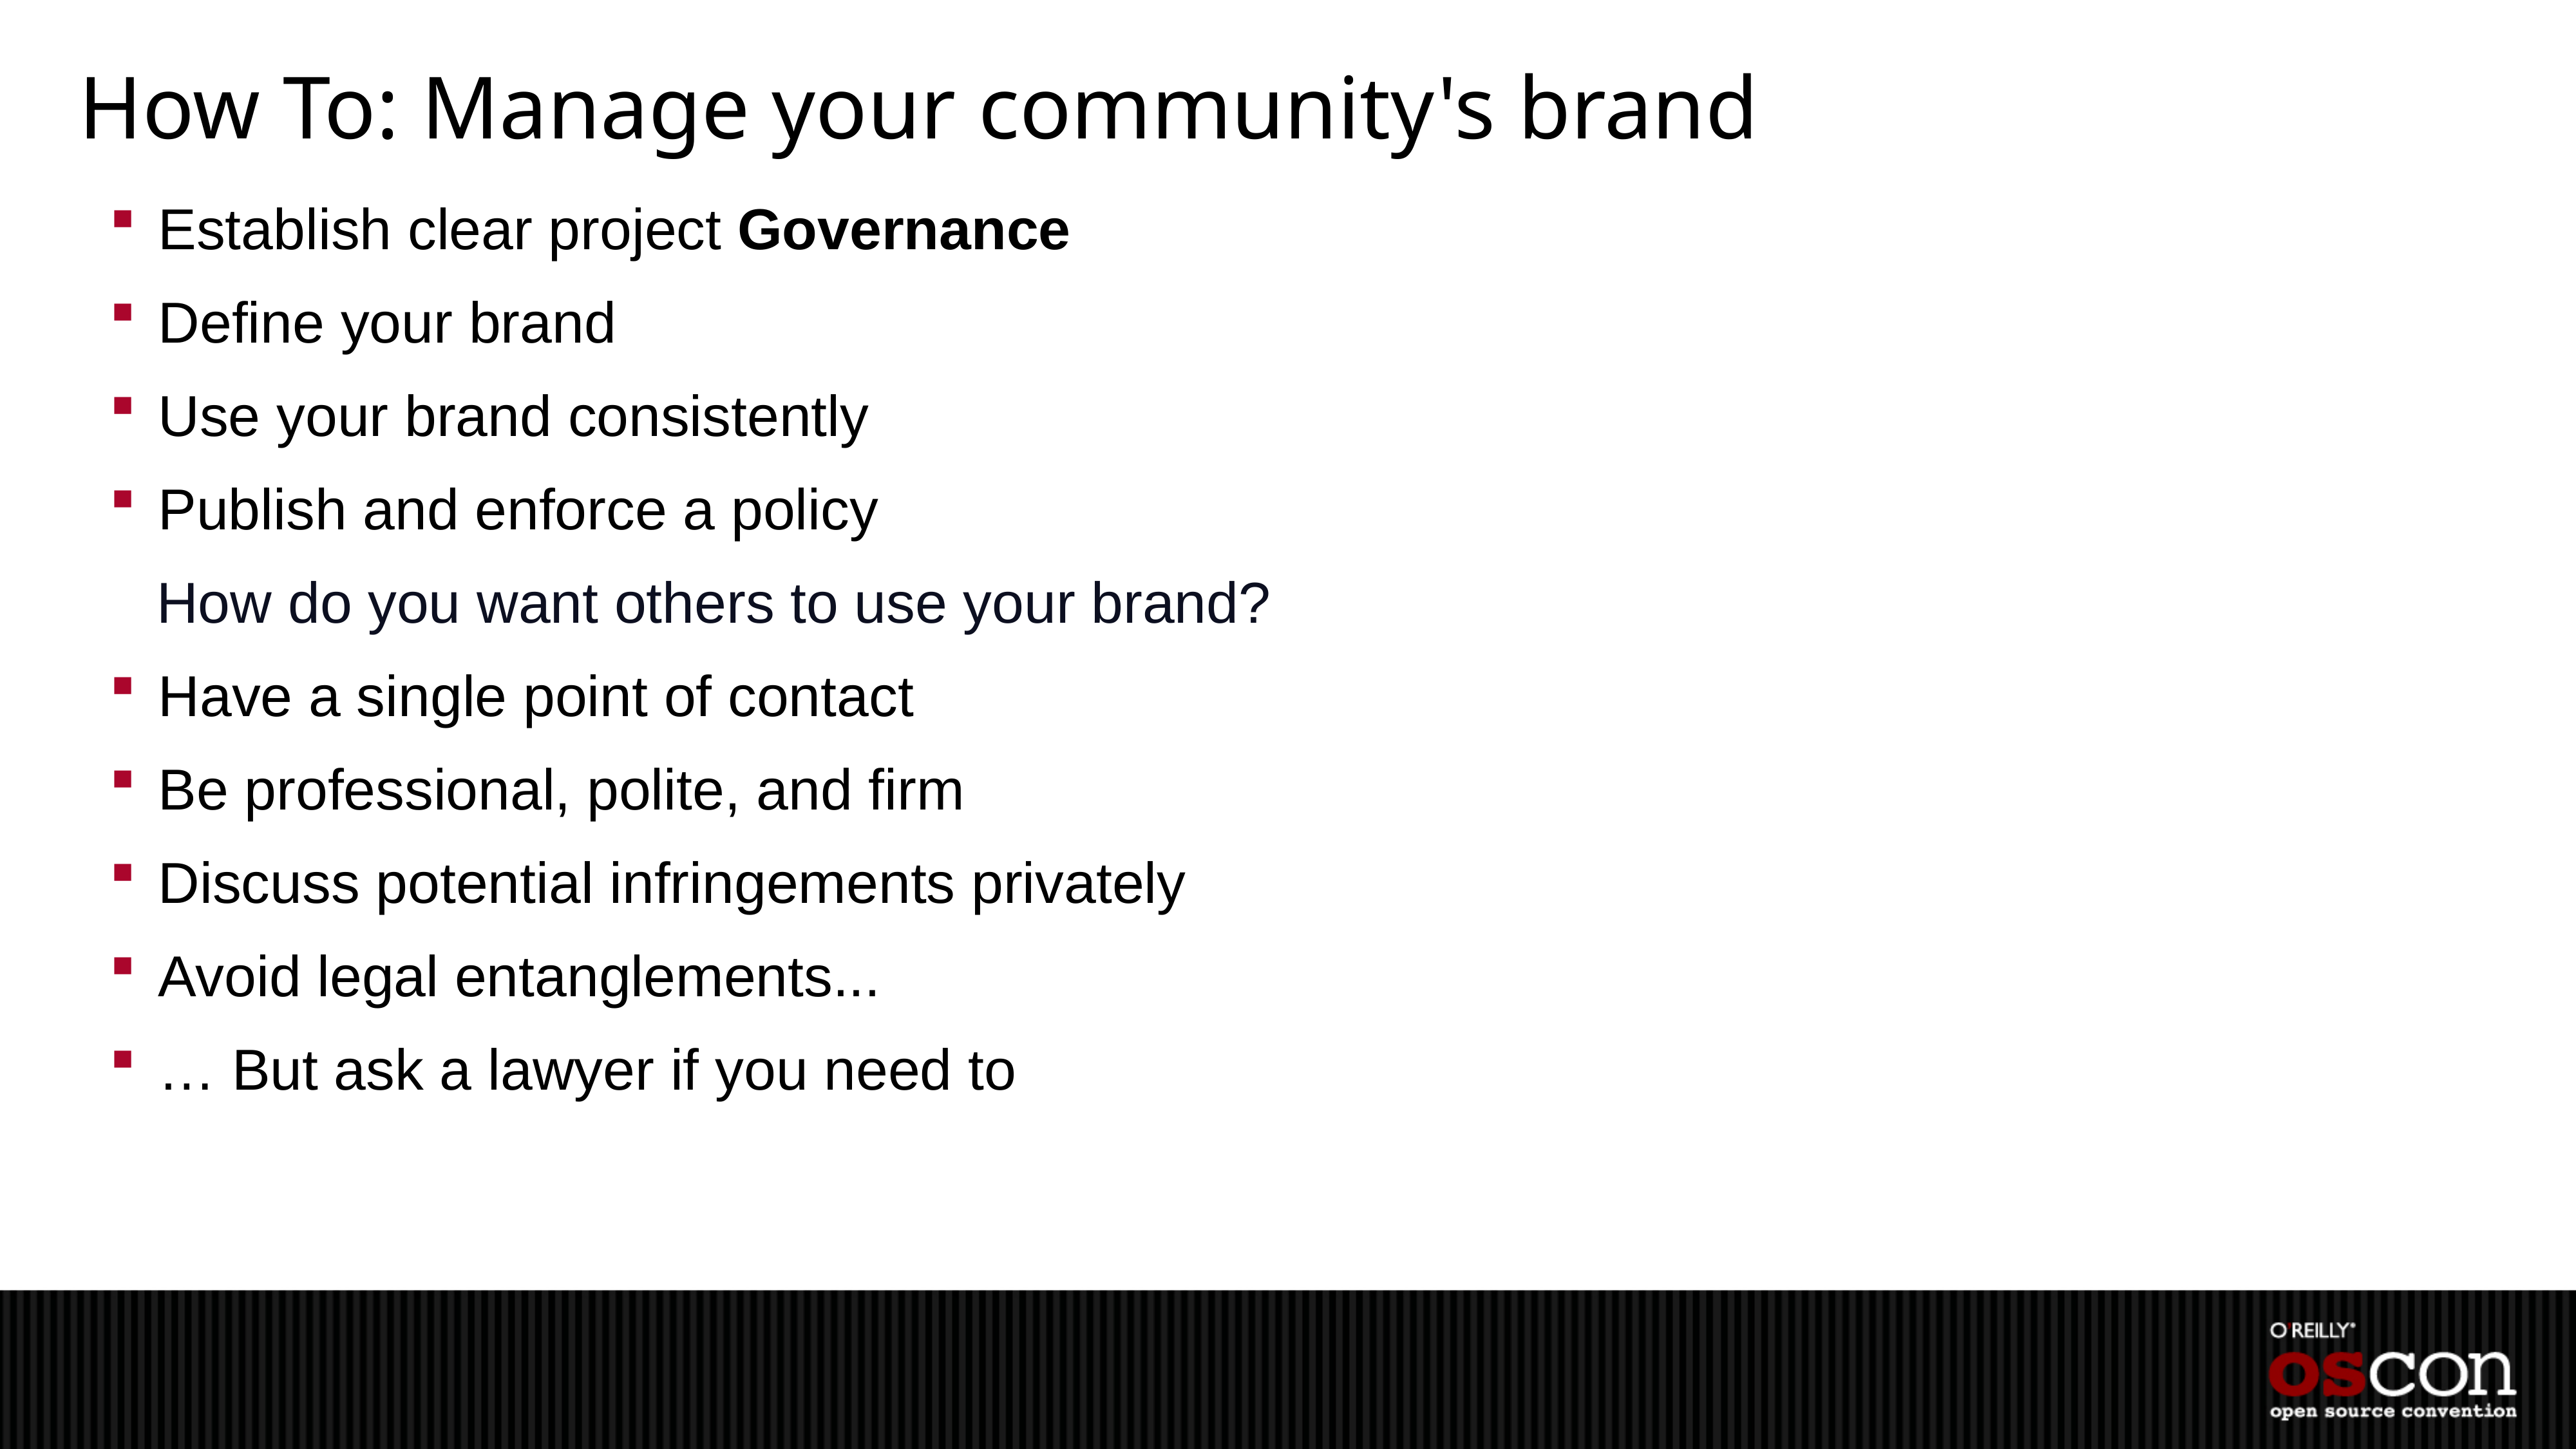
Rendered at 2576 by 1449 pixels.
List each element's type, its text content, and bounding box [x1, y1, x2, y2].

picture [0, 0, 2576, 1449]
list Establish clear project Governance Define your brand Use your brand consistently Publish and enforce a policy How do you want others to use your brand? Have a single point of contact Be professional, polite, and firm Discuss potential infringements privately Avoid legal entanglements... … But ask a lawyer if you need to [76, 191, 2505, 1449]
title How To: Manage your community's brand [73, 17, 2503, 192]
